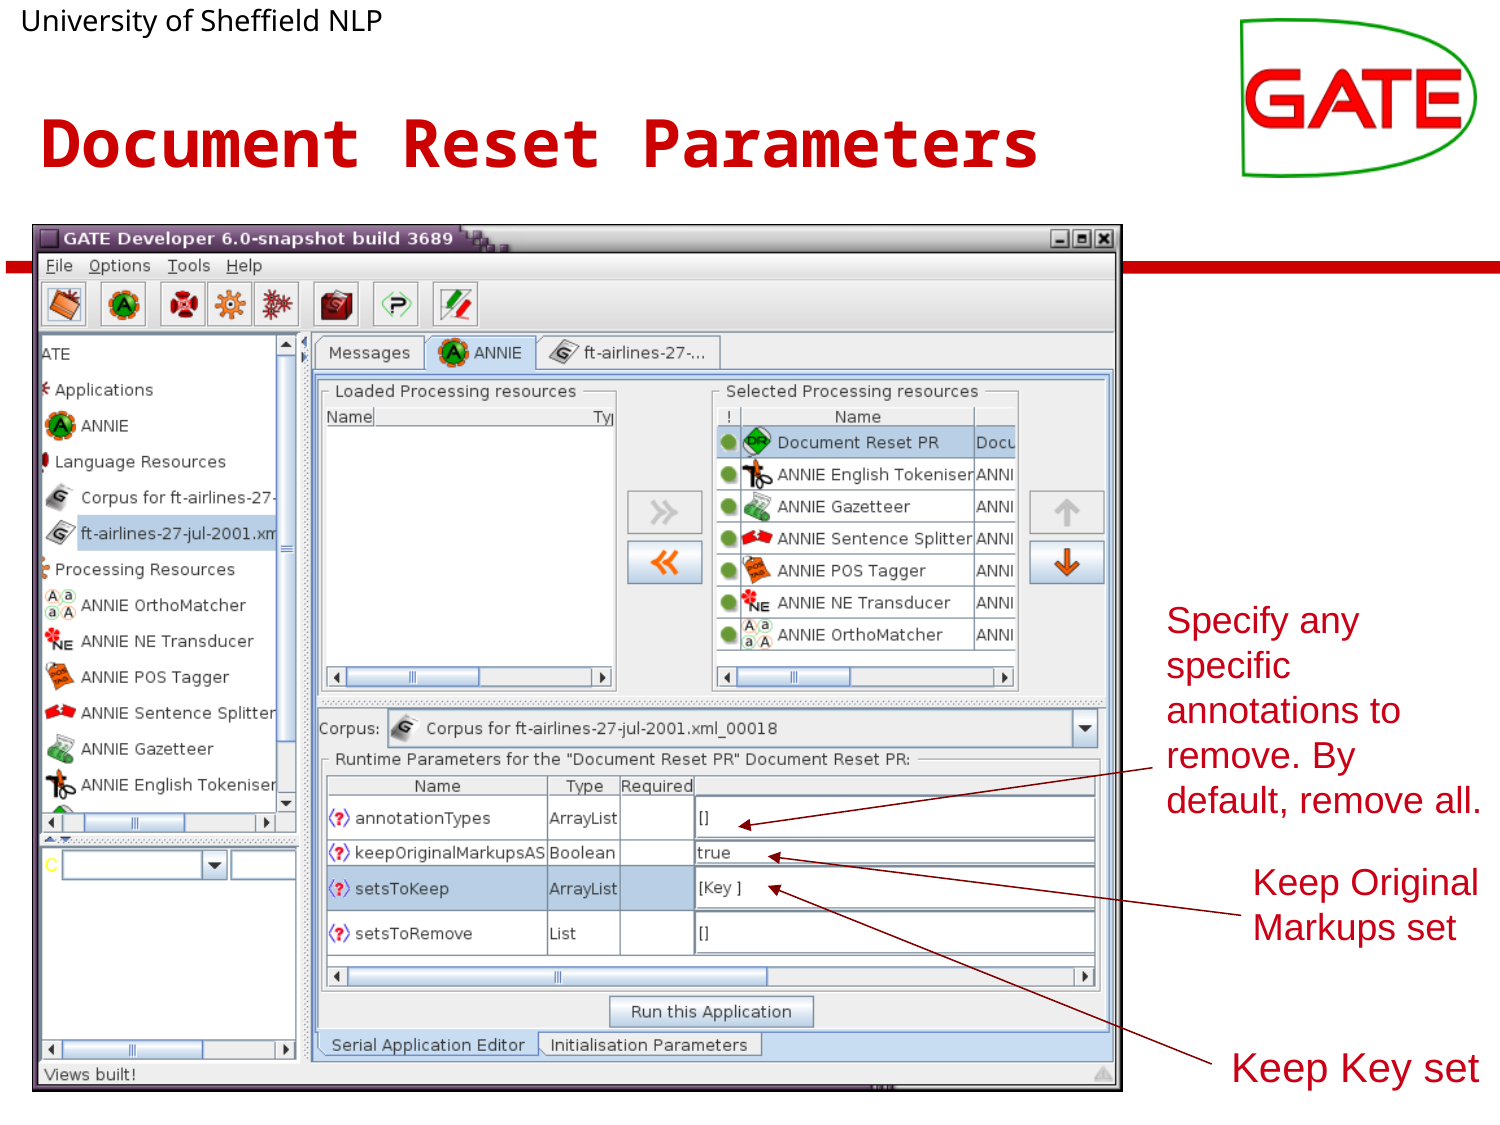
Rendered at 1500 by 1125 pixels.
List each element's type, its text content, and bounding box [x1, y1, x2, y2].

text_box Keep Original Markups set [1238, 857, 1500, 969]
title Document Reset Parameters [41, 38, 1386, 250]
text_box Specify any specific annotations to remove. By default, remove all. [1151, 588, 1500, 857]
text_box Keep Key set [1216, 1033, 1500, 1099]
picture [32, 224, 1123, 1092]
picture [1240, 18, 1477, 178]
